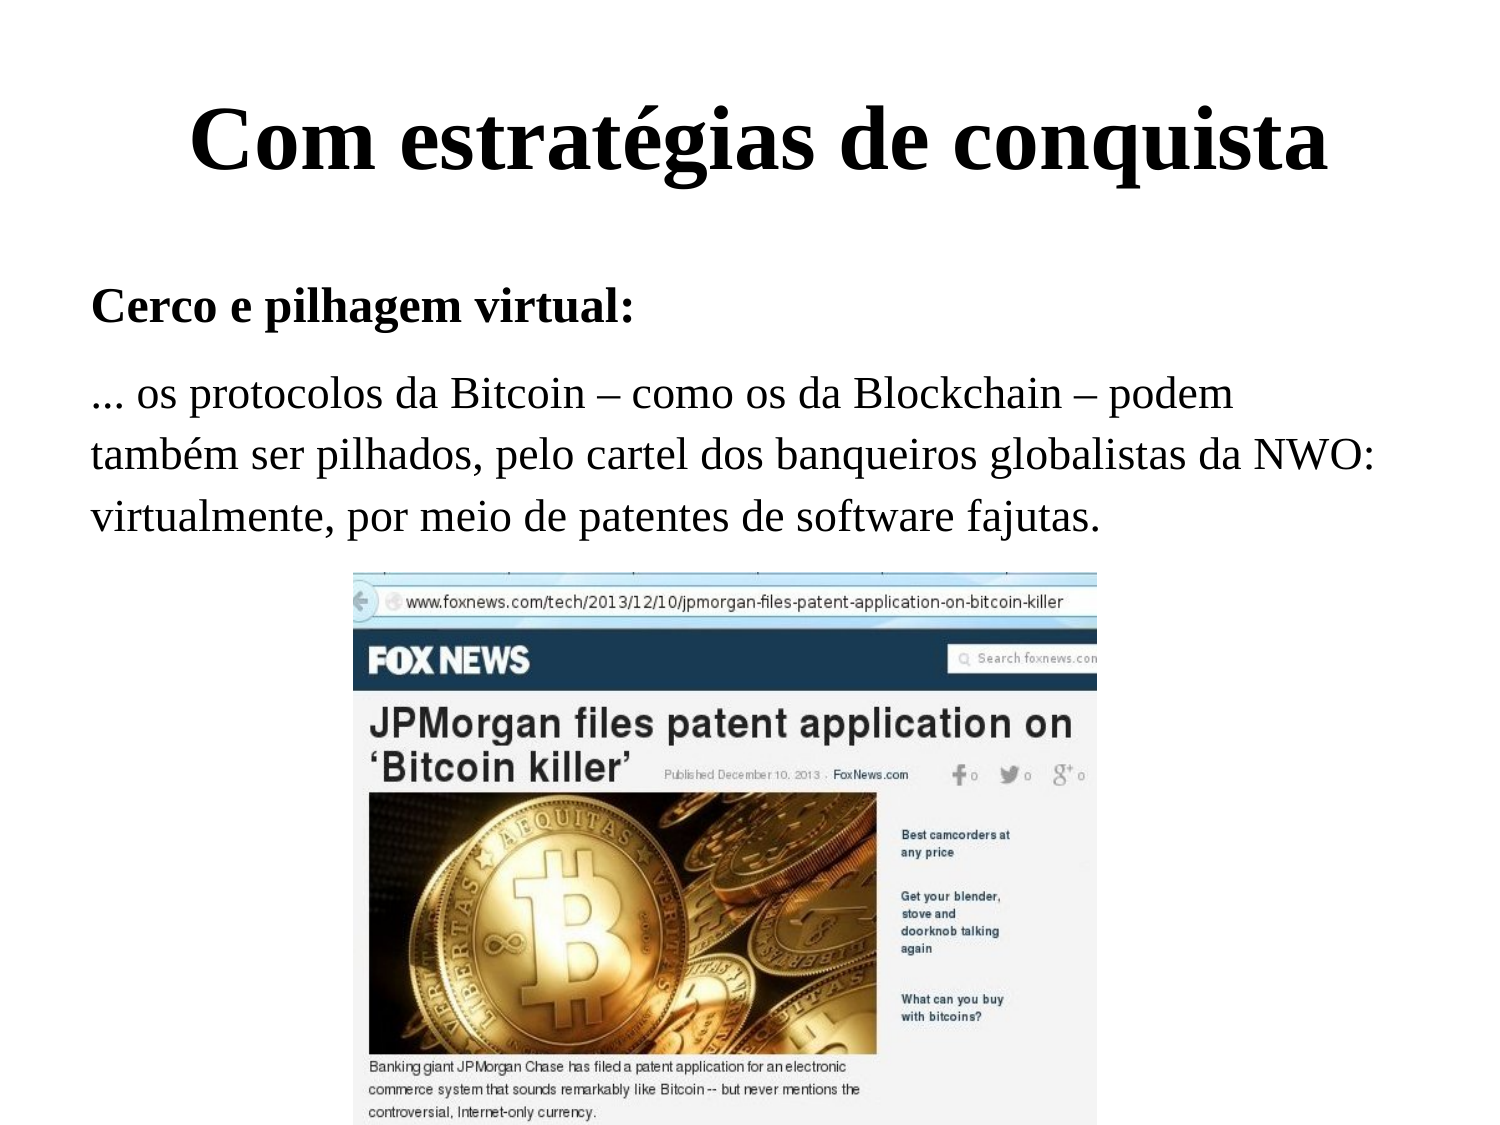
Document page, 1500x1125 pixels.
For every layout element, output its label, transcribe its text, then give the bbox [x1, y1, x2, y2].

title Com estratégias de conquista [81, 63, 1438, 214]
text_box Cerco e pilhagem virtual: ... os protocolos da Bitcoin – como os da Blockchain – podem também ser pilhados, pelo cartel dos banqueiros globalistas da NWO: virtualmente, por meio de patentes de software fajutas. [90, 267, 1390, 542]
picture [353, 572, 1097, 1125]
